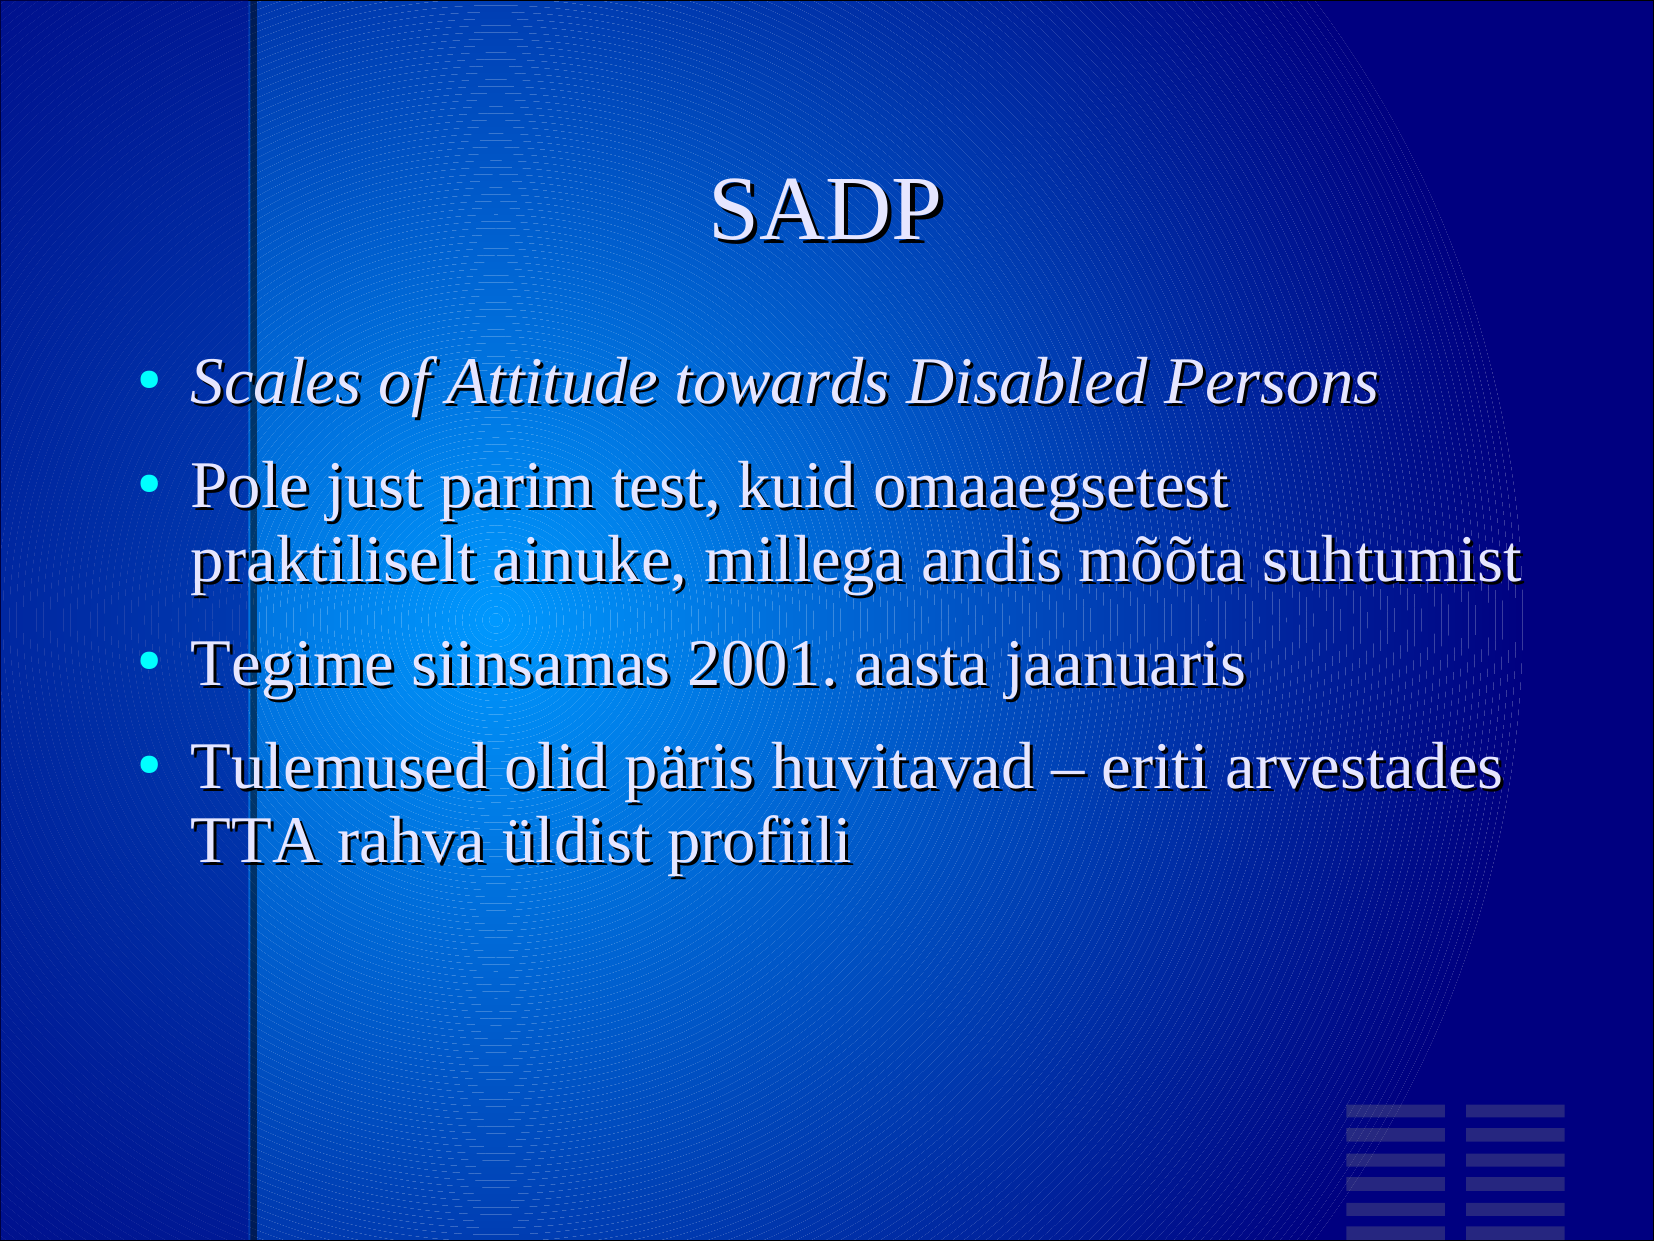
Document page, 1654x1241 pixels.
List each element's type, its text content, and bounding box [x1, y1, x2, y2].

list Scales of Attitude towards Disabled Persons Pole just parim test, kuid omaaegsetest praktiliselt ainuke, millega andis mõõta suhtumist Tegime siinsamas 2001. aasta jaanuaris Tulemused olid päris huvitavad – eriti arvestades TTA rahva üldist profiili [119, 344, 1533, 1126]
title SADP [119, 104, 1533, 313]
